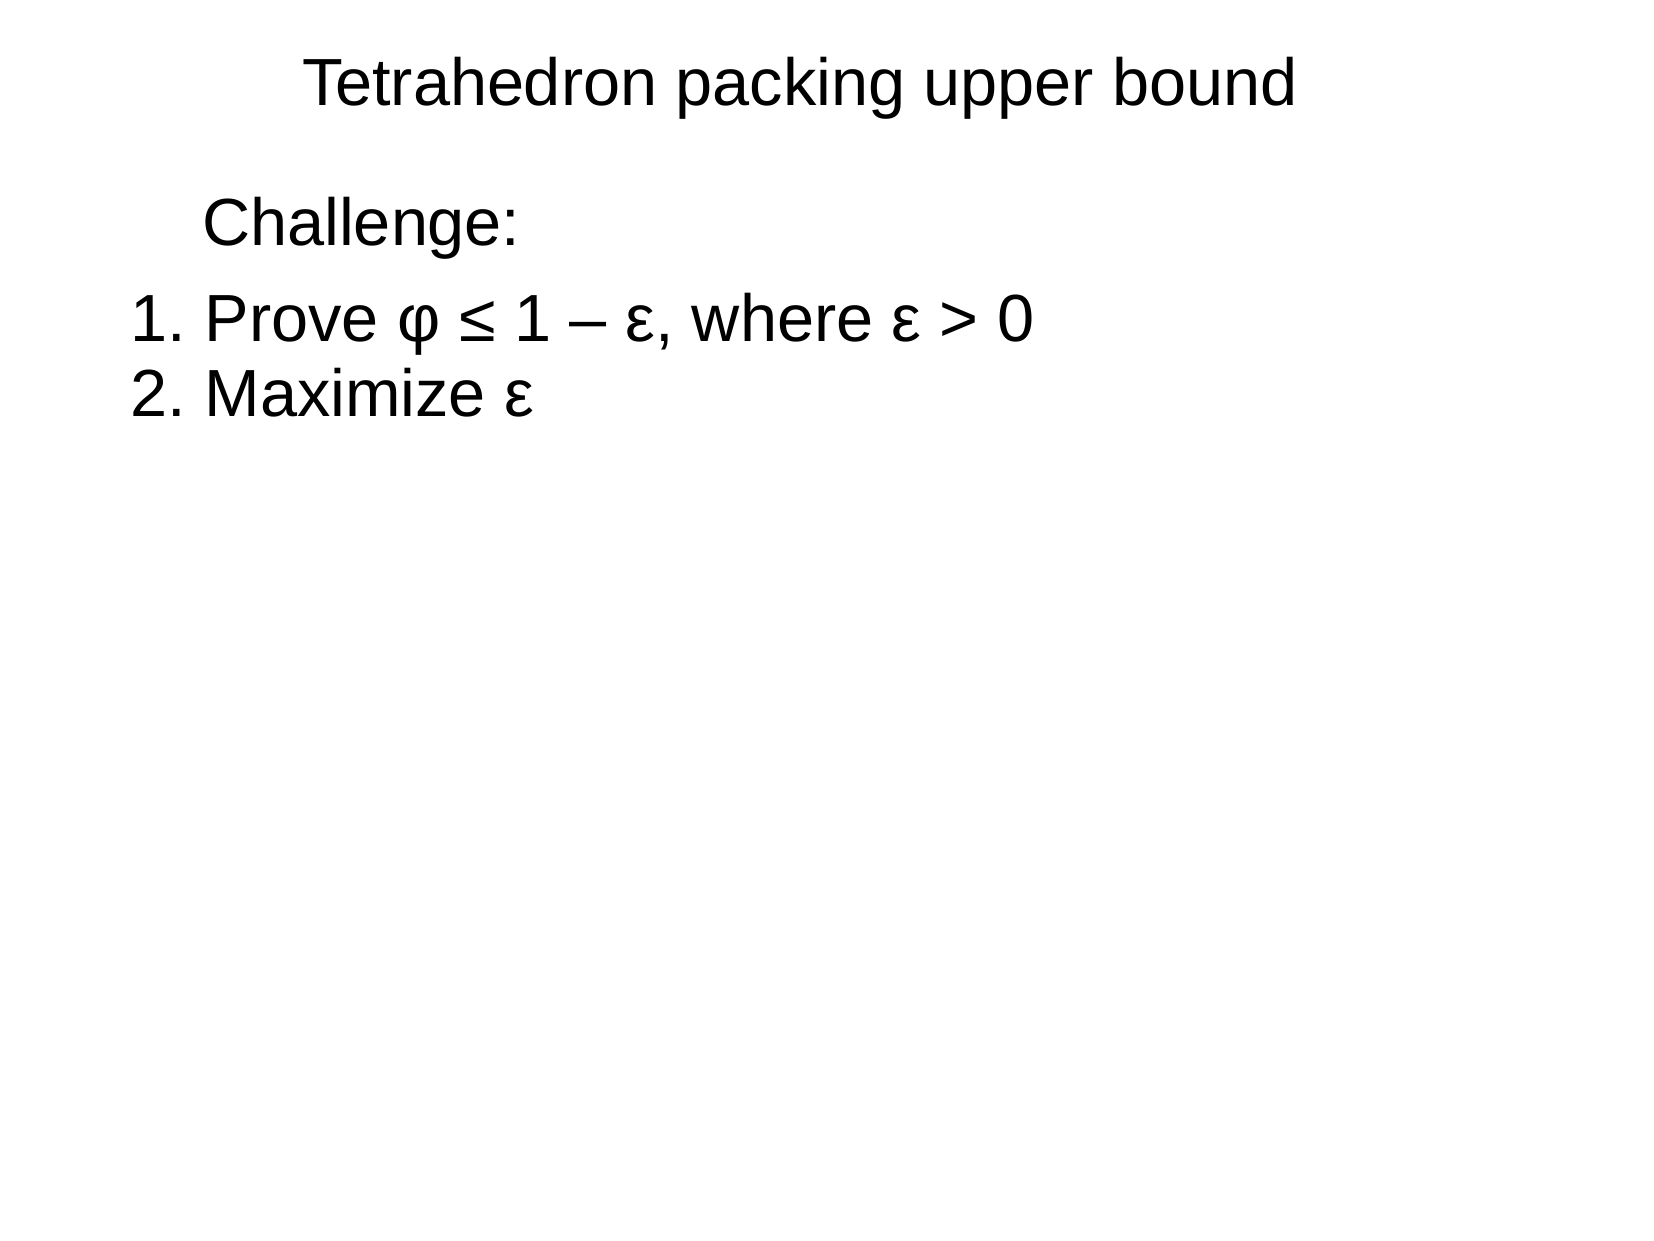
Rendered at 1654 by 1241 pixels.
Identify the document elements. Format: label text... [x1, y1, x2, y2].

text_box 1. Prove φ ≤ 1 – ε, where ε > 0 2. Maximize ε [116, 273, 1601, 439]
text_box Challenge: [187, 177, 976, 268]
text_box Tetrahedron packing upper bound [287, 37, 1372, 128]
